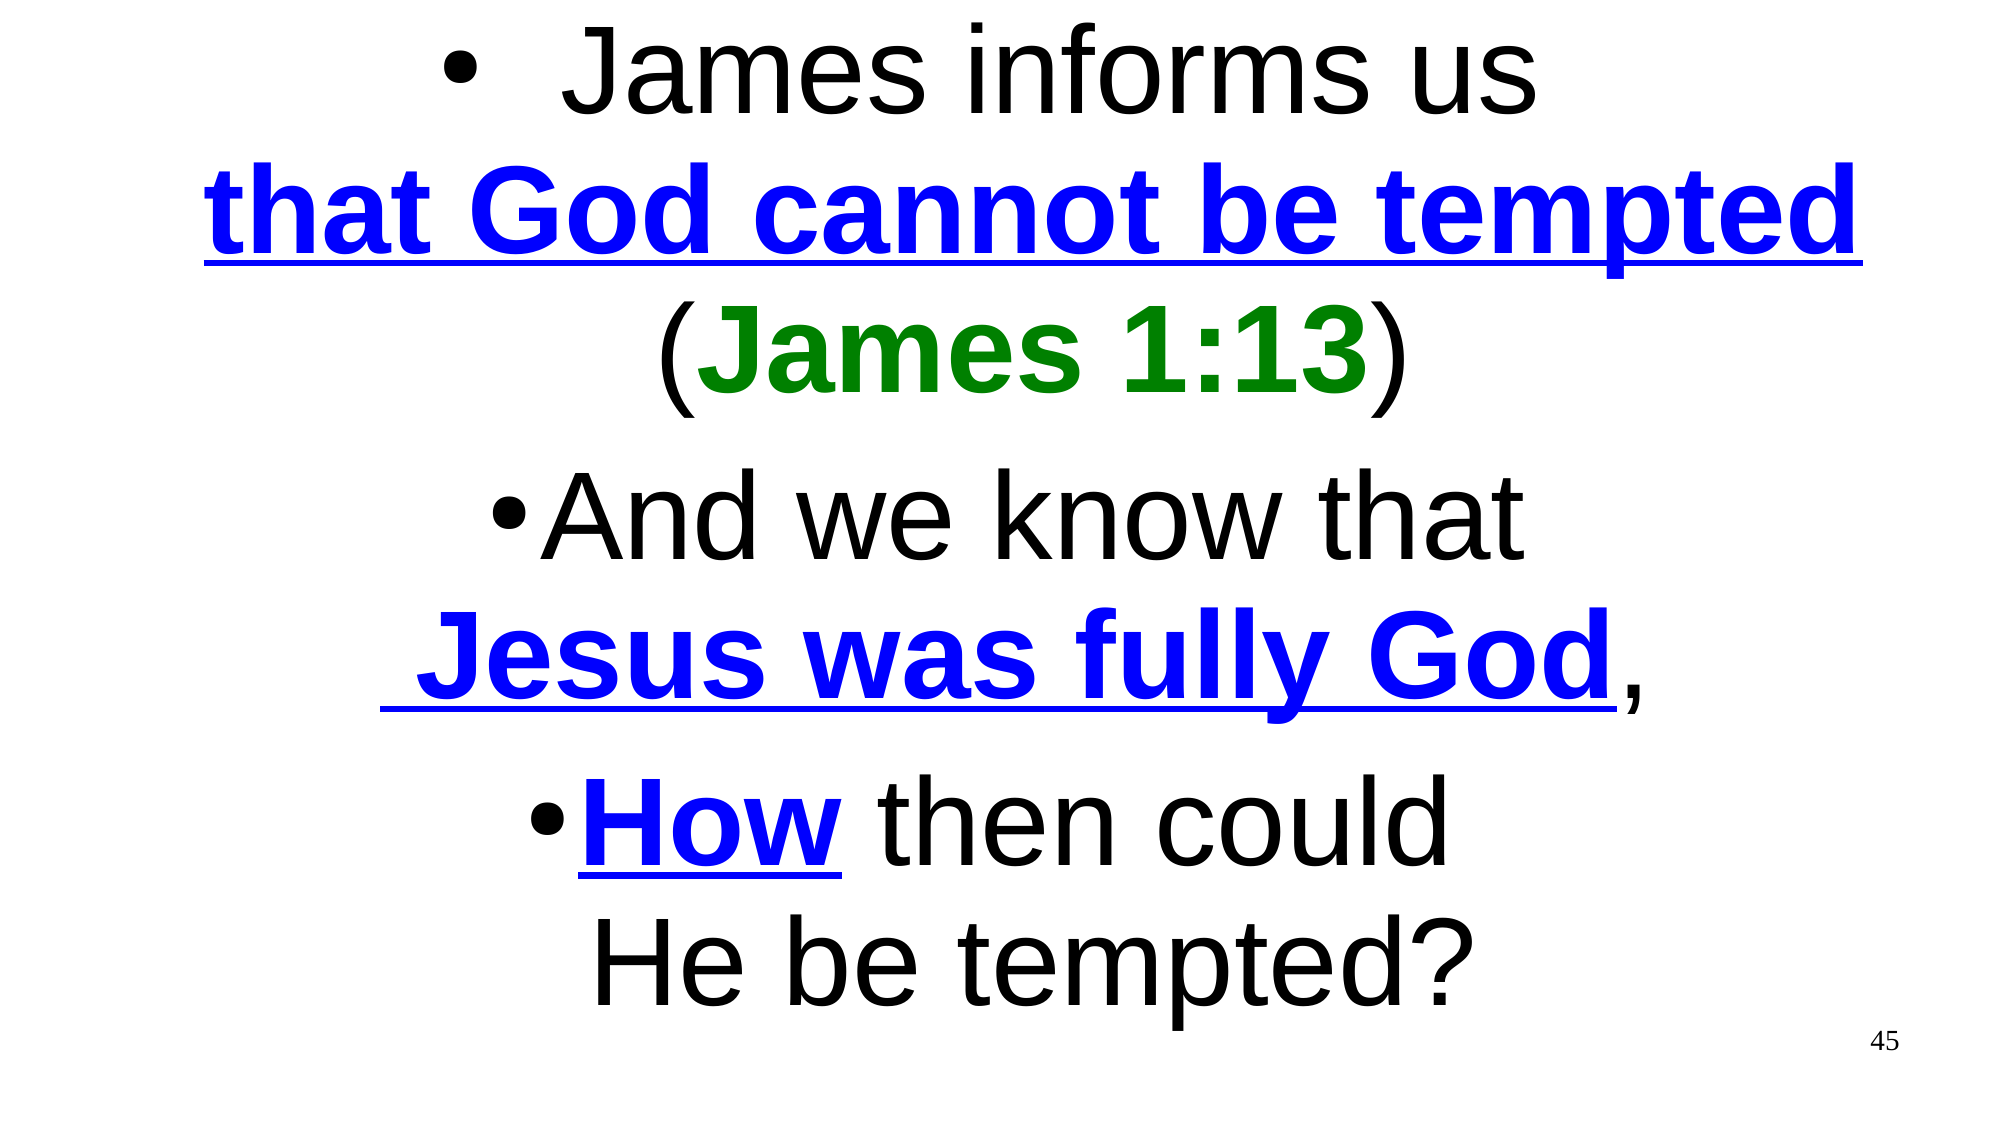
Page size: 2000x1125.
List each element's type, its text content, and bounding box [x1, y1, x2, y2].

list James informs us that God cannot be tempted (James 1:13) And we know that Jesus was fully God, How then could He be tempted? [0, 0, 1996, 1123]
